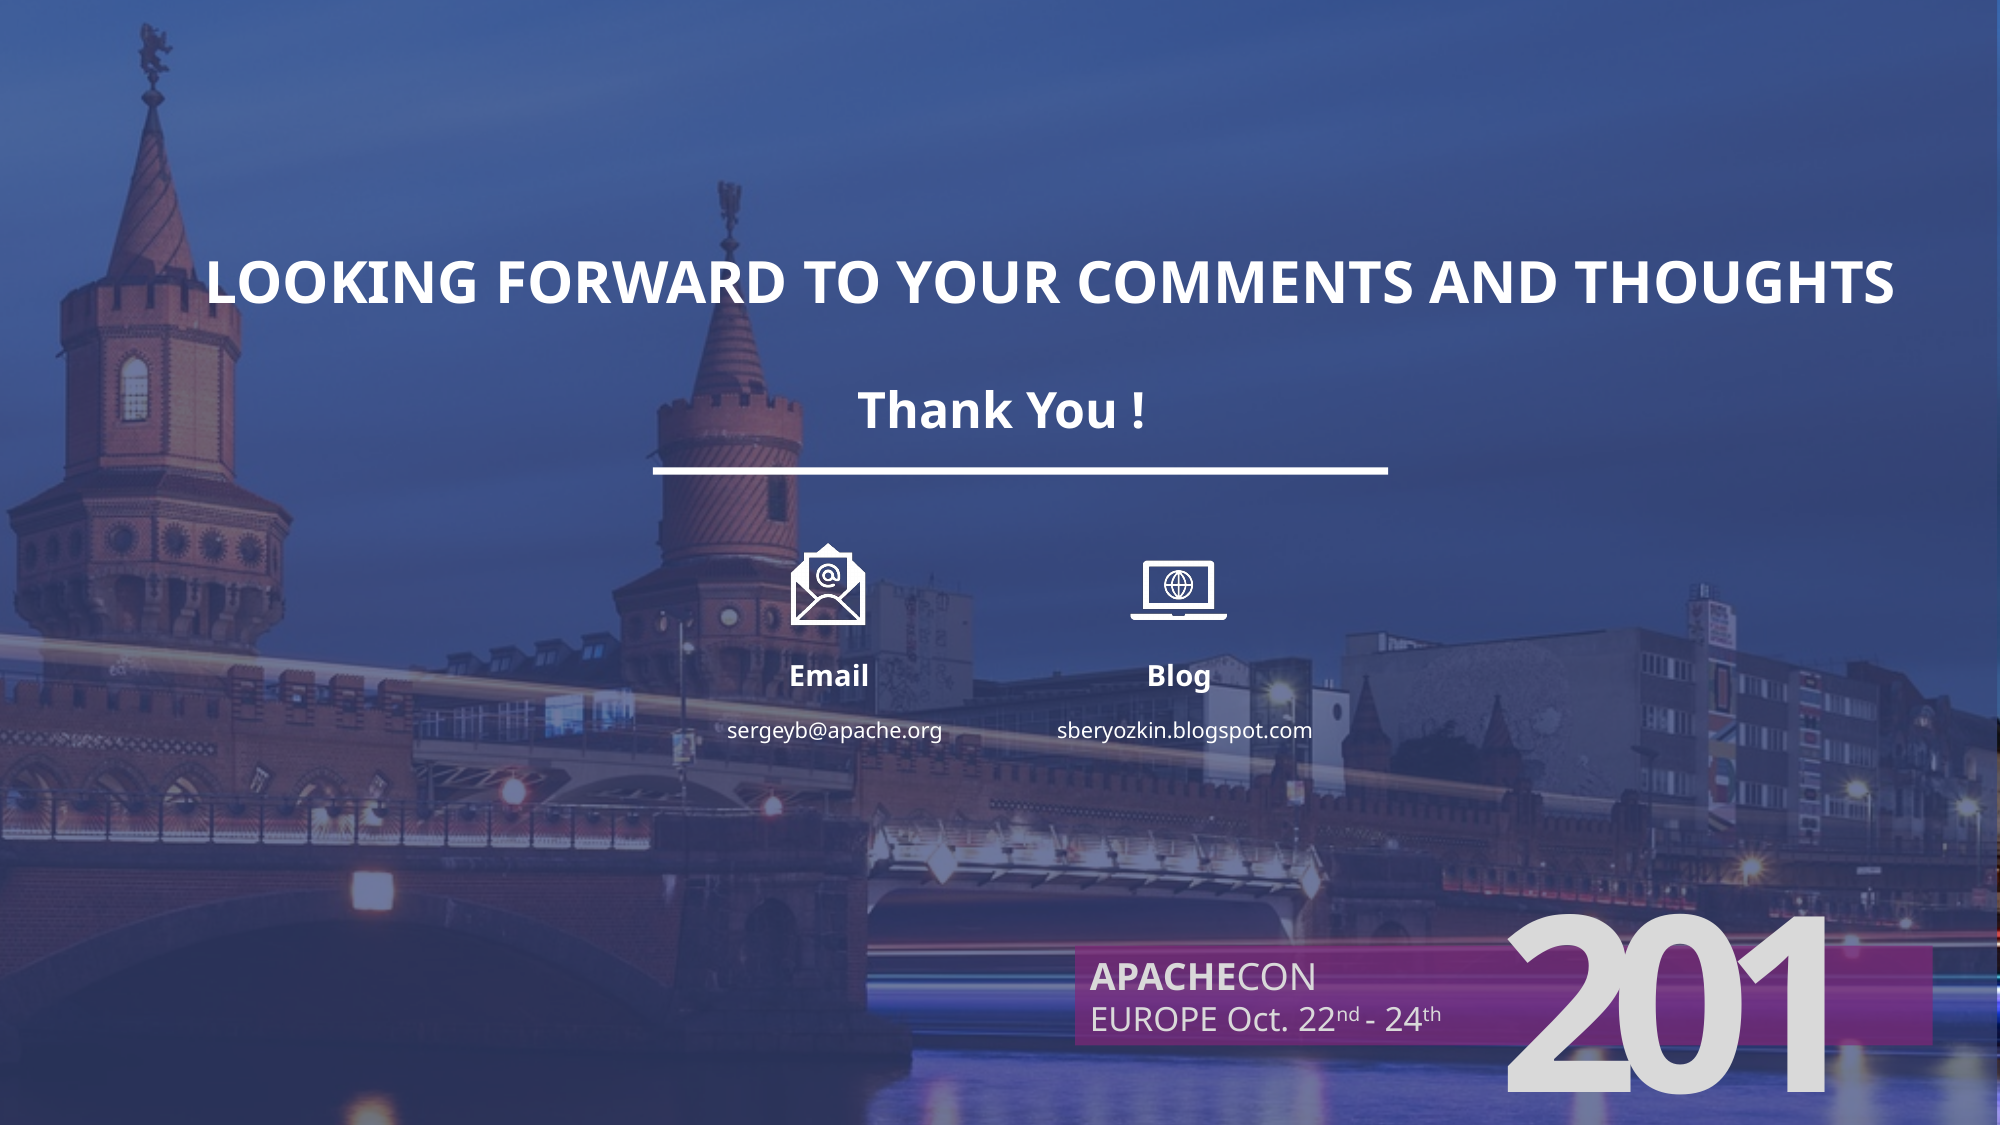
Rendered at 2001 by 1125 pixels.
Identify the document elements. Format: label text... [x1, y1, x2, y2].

picture [1128, 539, 1229, 641]
text_box 2019 [1483, 839, 1974, 1125]
text_box Thank You ! [634, 371, 1370, 446]
text_box sberyozkin.blogspot.com [1024, 716, 1346, 744]
text_box Email [668, 657, 991, 692]
text_box APACHECON EUROPE Oct. 22nd - 24th [1075, 945, 1483, 1046]
text_box Blog [1018, 657, 1341, 692]
text_box LOOKING FORWARD TO YOUR COMMENTS AND THOUGHTS [190, 237, 1912, 323]
text_box [0, 0, 1998, 1125]
text_box sergeyb@apache.org [674, 716, 997, 744]
picture [783, 539, 873, 629]
